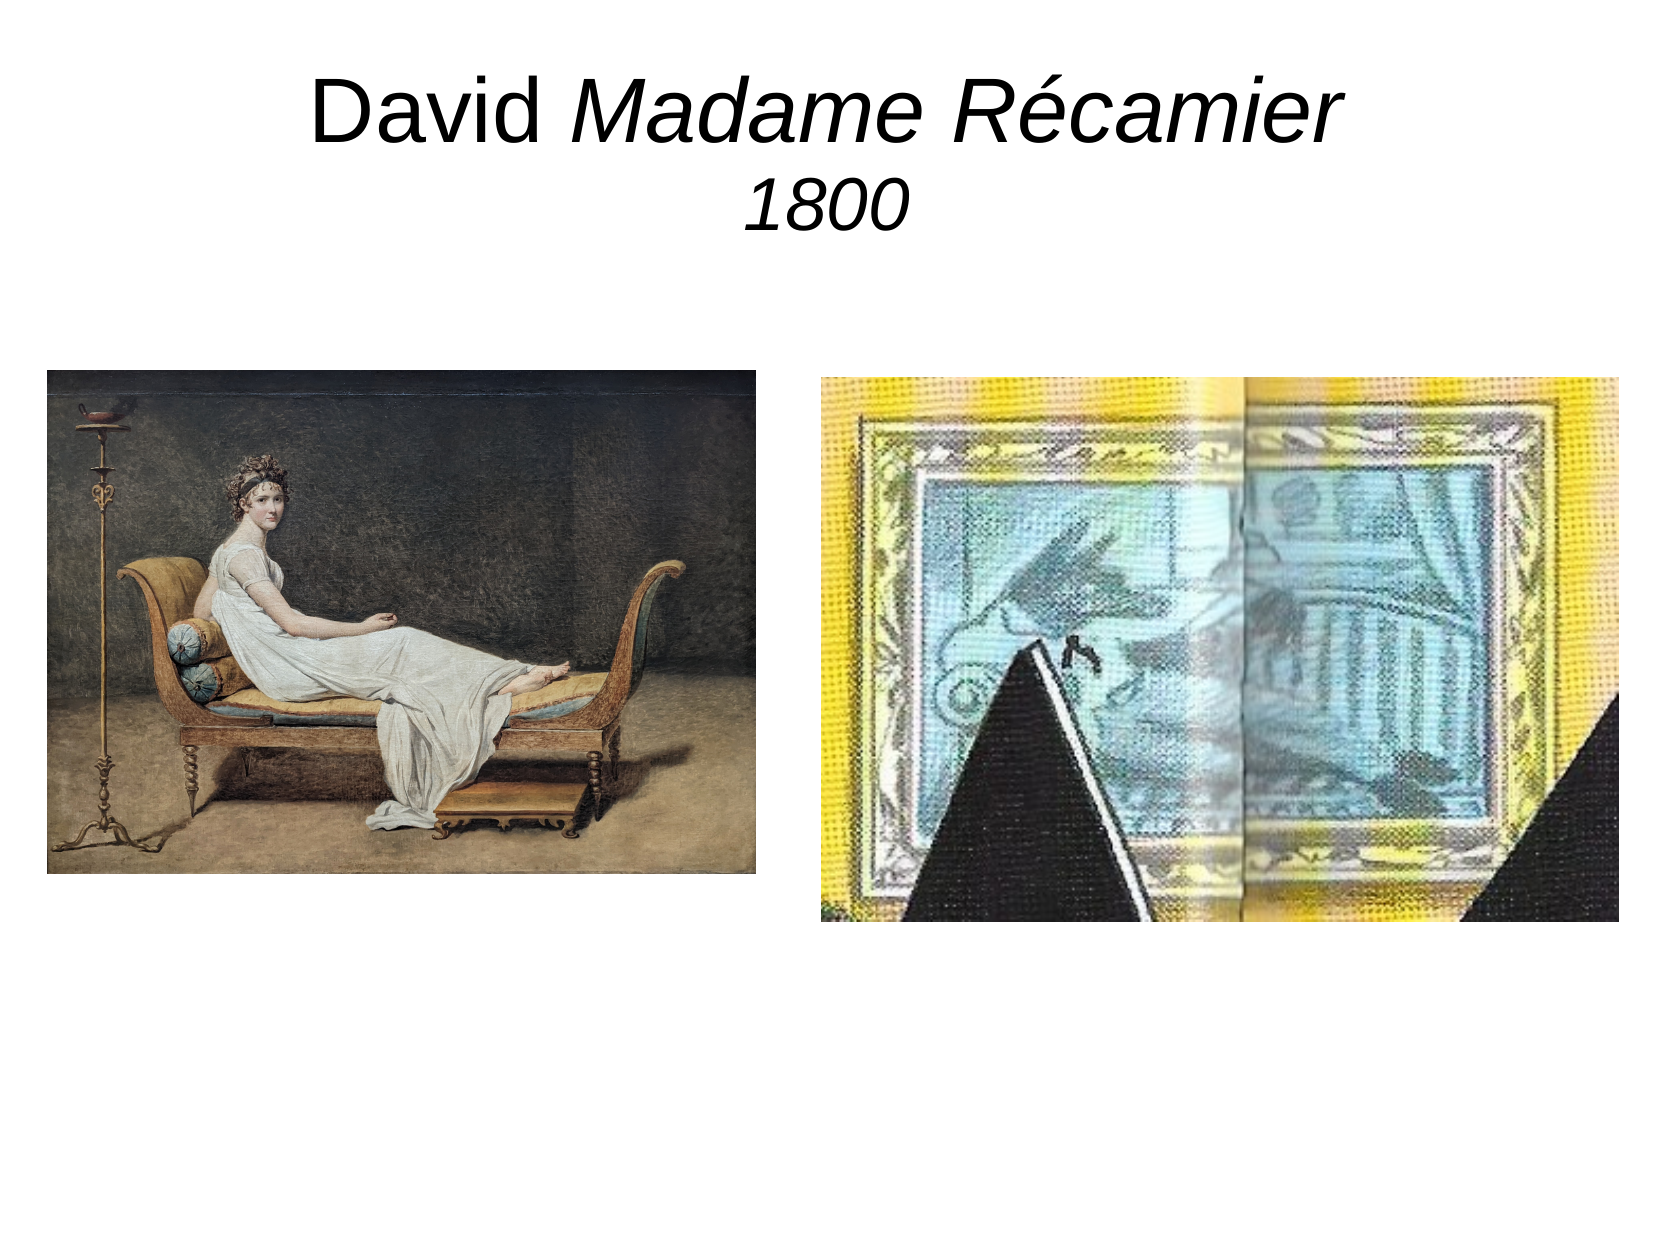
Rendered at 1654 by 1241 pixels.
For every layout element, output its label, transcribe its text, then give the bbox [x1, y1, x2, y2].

title David Madame Récamier 1800 [82, 49, 1571, 257]
picture [821, 377, 1619, 922]
picture [47, 370, 756, 875]
